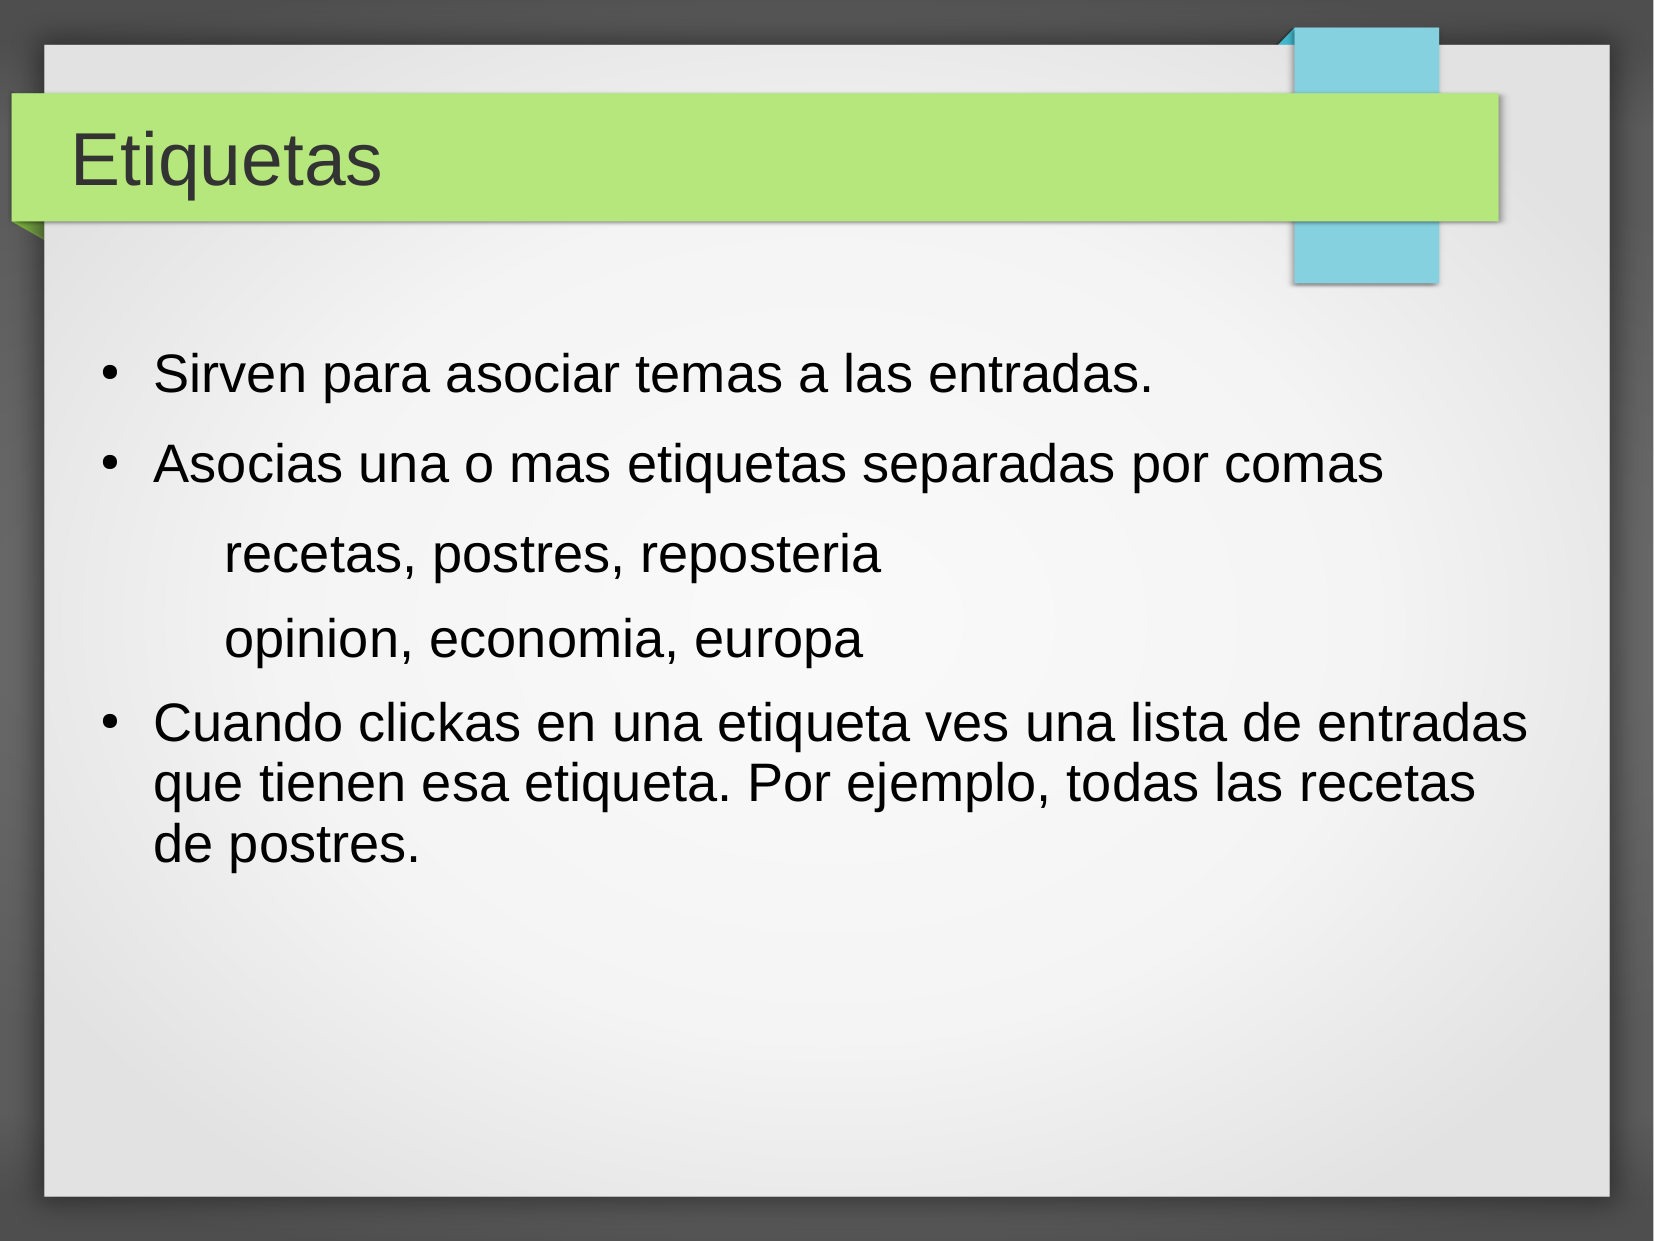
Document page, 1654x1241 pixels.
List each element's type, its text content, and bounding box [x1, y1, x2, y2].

list Sirven para asociar temas a las entradas. Asocias una o mas etiquetas separadas por comas recetas, postres, reposteria opinion, economia, europa Cuando clickas en una etiqueta ves una lista de entradas que tienen esa etiqueta. Por ejemplo, todas las recetas de postres. [82, 343, 1538, 1063]
picture [0, 0, 1654, 1241]
title Etiquetas [70, 106, 1229, 213]
